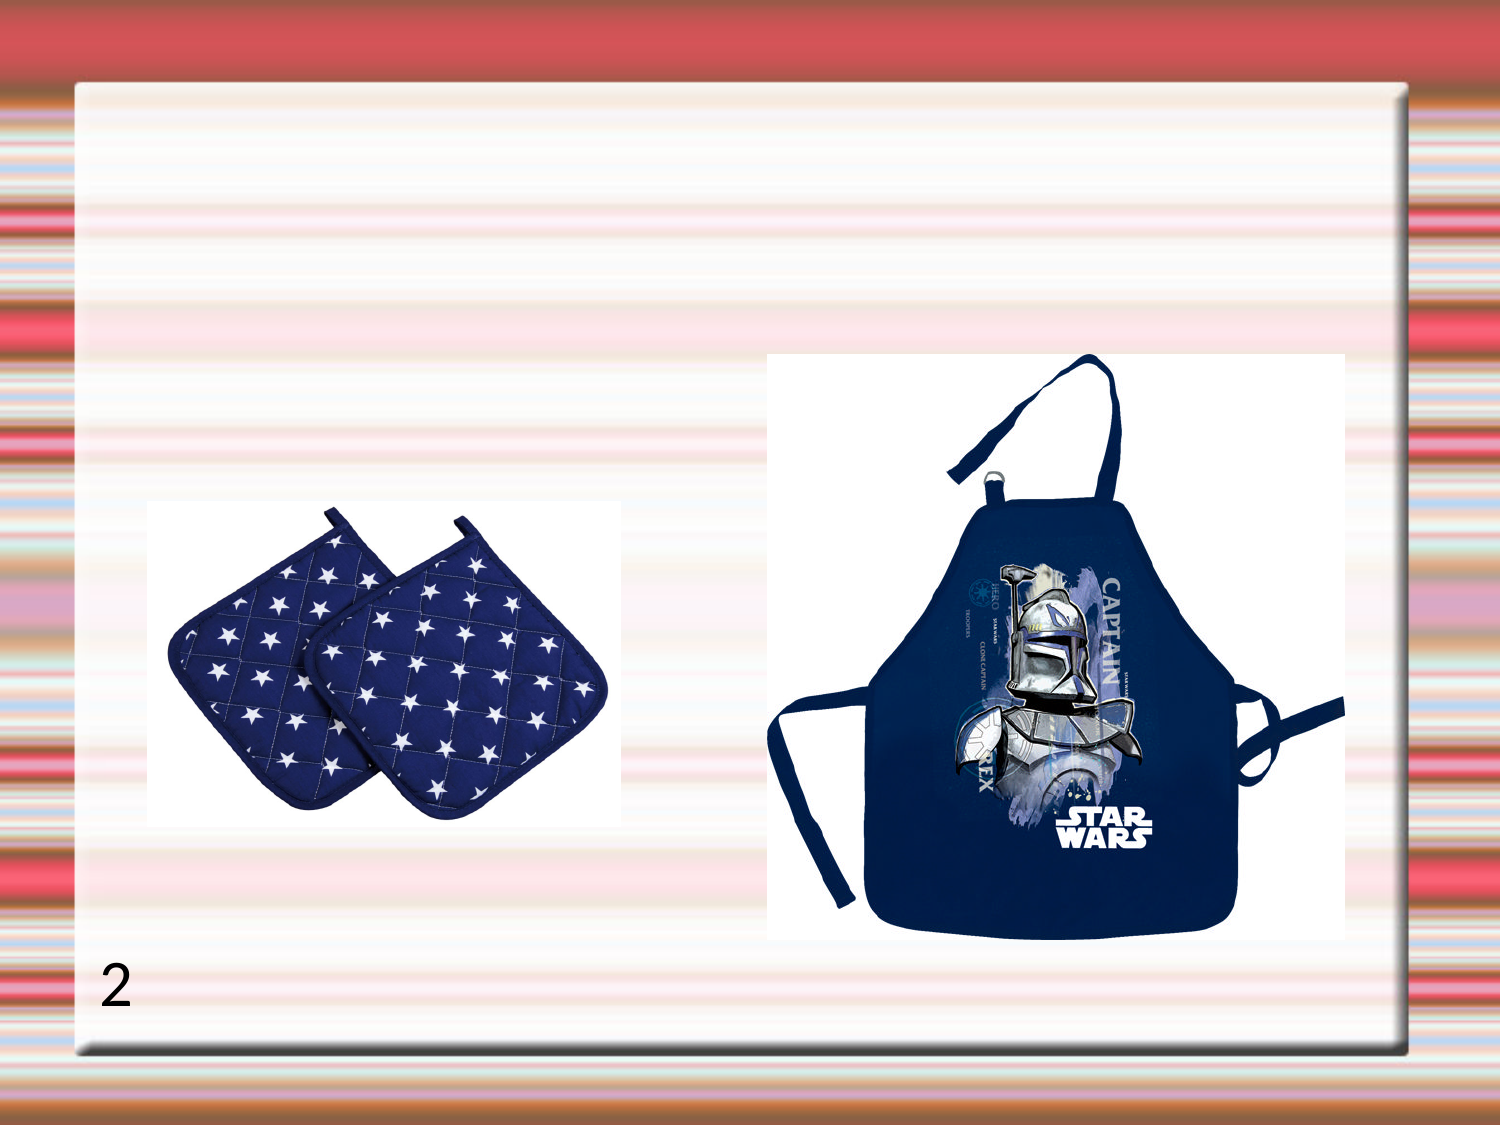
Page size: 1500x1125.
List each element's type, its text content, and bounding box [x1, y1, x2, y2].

picture [147, 501, 621, 827]
text_box 2 [70, 949, 162, 1032]
picture [767, 354, 1345, 940]
